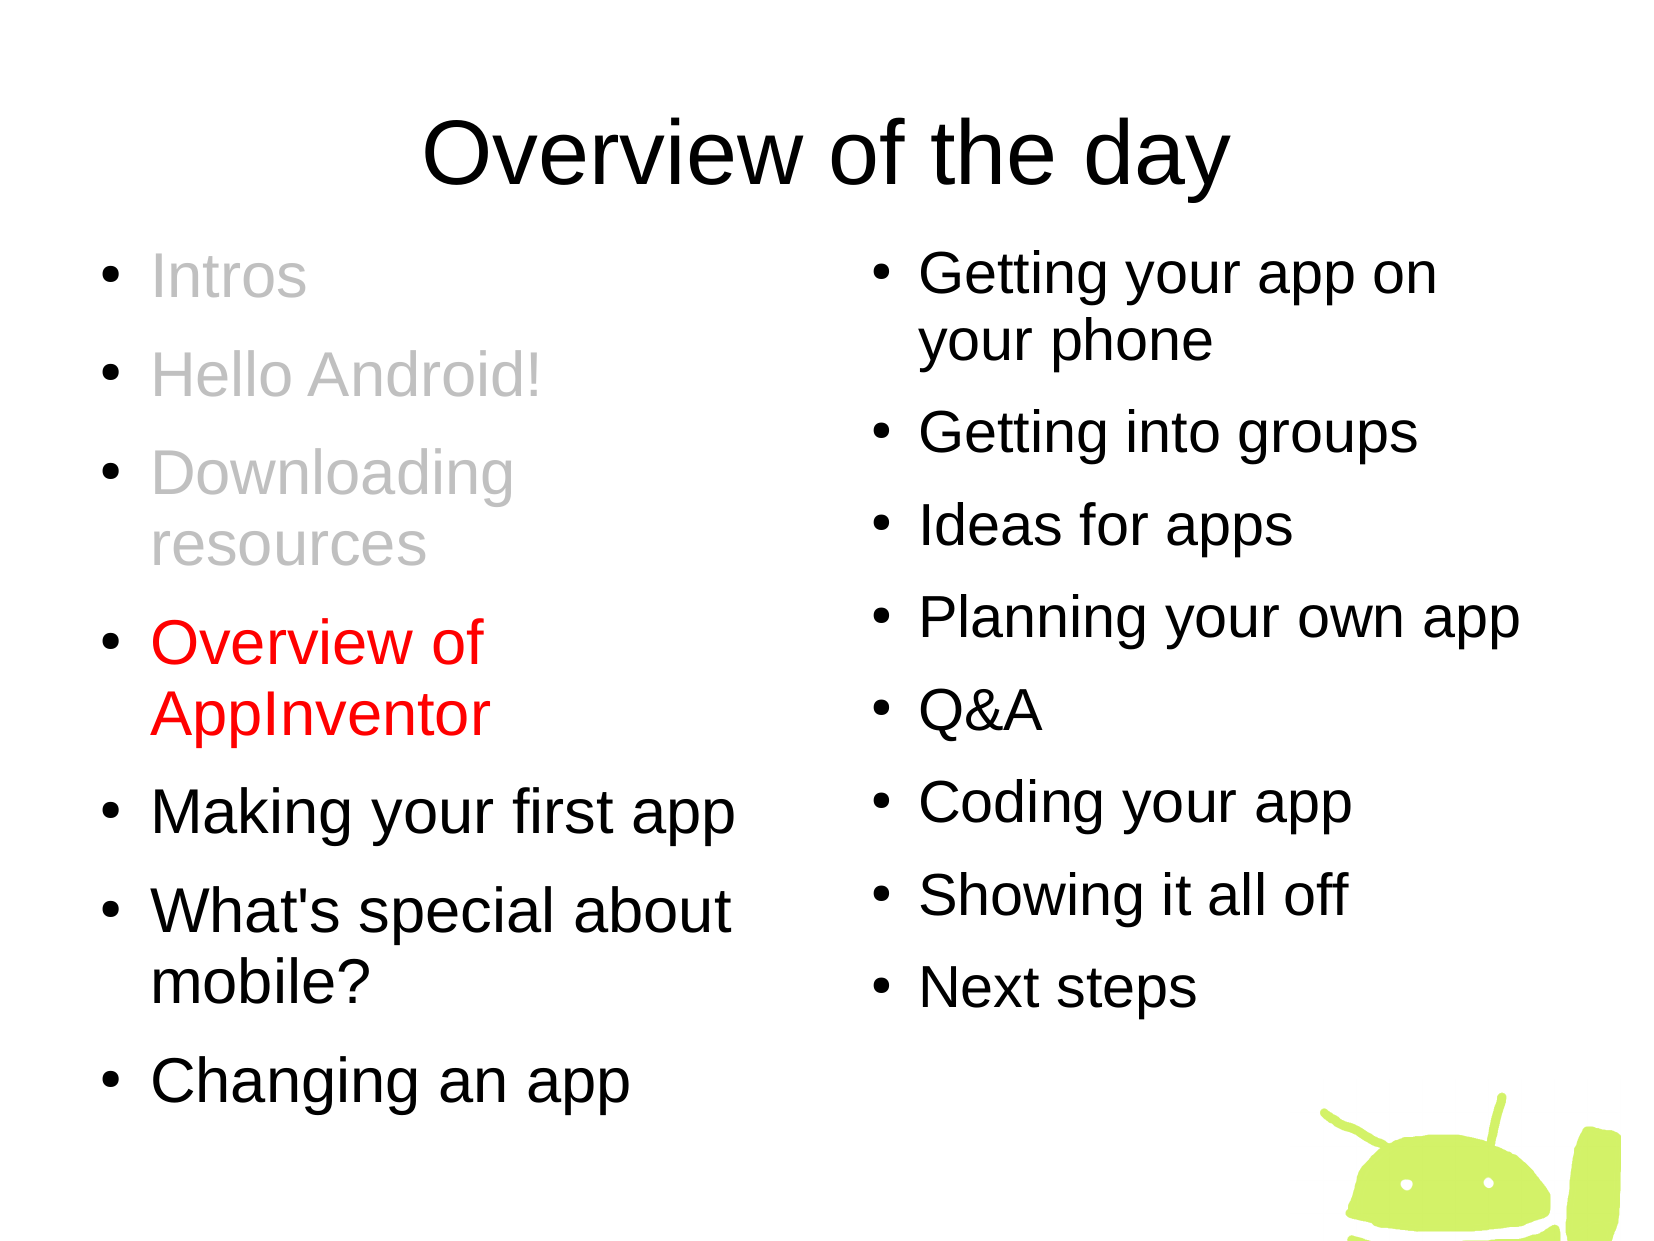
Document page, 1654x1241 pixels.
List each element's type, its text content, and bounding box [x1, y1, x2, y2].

title Overview of the day [82, 49, 1571, 257]
list Getting your app on your phone Getting into groups Ideas for apps Planning your own app Q&A Coding your app Showing it all off Next steps [855, 240, 1566, 1025]
picture [1290, 1079, 1621, 1241]
list Intros Hello Android! Downloading resources Overview of AppInventor Making your first app What's special about mobile? Changing an app [82, 240, 793, 1126]
